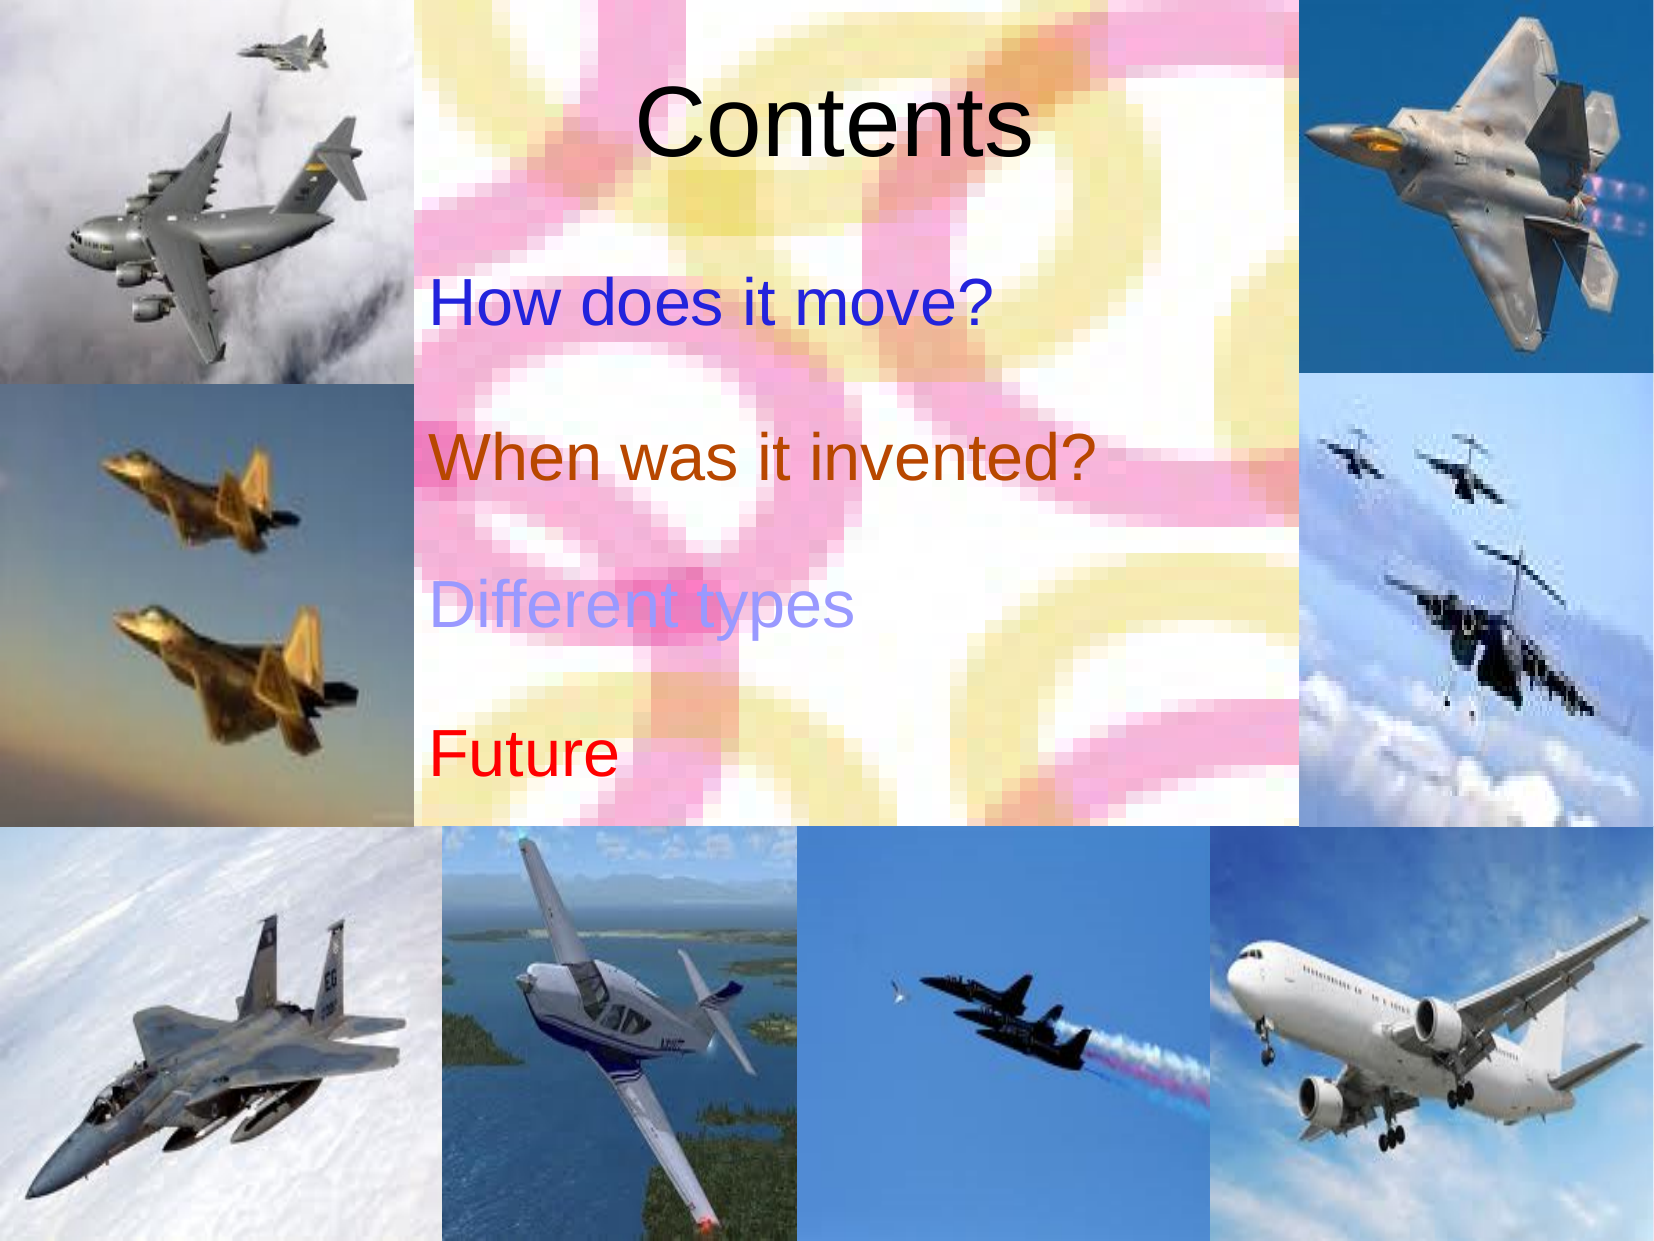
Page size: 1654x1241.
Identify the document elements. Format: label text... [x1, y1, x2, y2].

text_box Contents [620, 59, 1299, 186]
text_box How does it move? [414, 257, 1299, 376]
text_box Future [414, 708, 975, 799]
picture [0, 0, 1654, 1241]
text_box Different types [414, 560, 1235, 650]
text_box When was it invented? [414, 412, 1299, 502]
